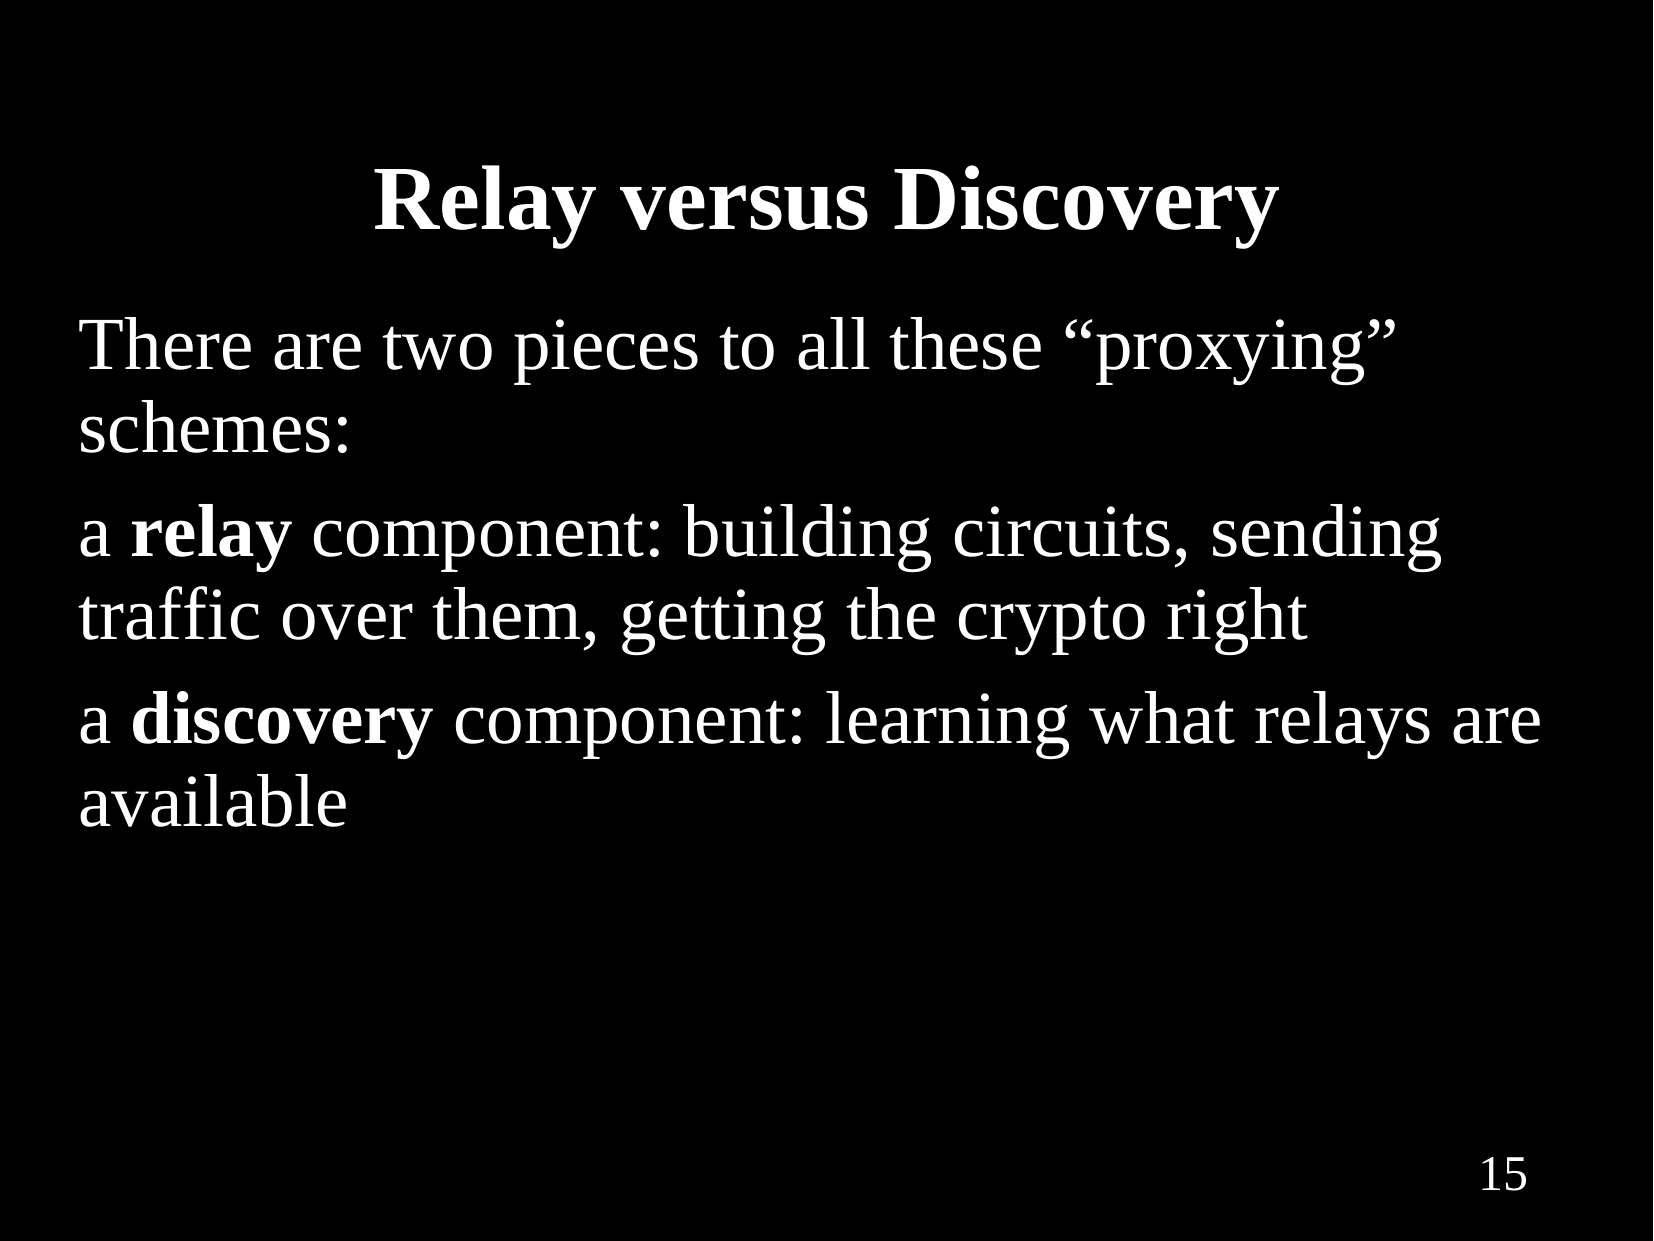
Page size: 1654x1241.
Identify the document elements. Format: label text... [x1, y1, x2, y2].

list There are two pieces to all these “proxying” schemes: a relay component: building circuits, sending traffic over them, getting the crypto right a discovery component: learning what relays are available [78, 302, 1570, 1093]
title Relay versus Discovery [122, 103, 1534, 294]
